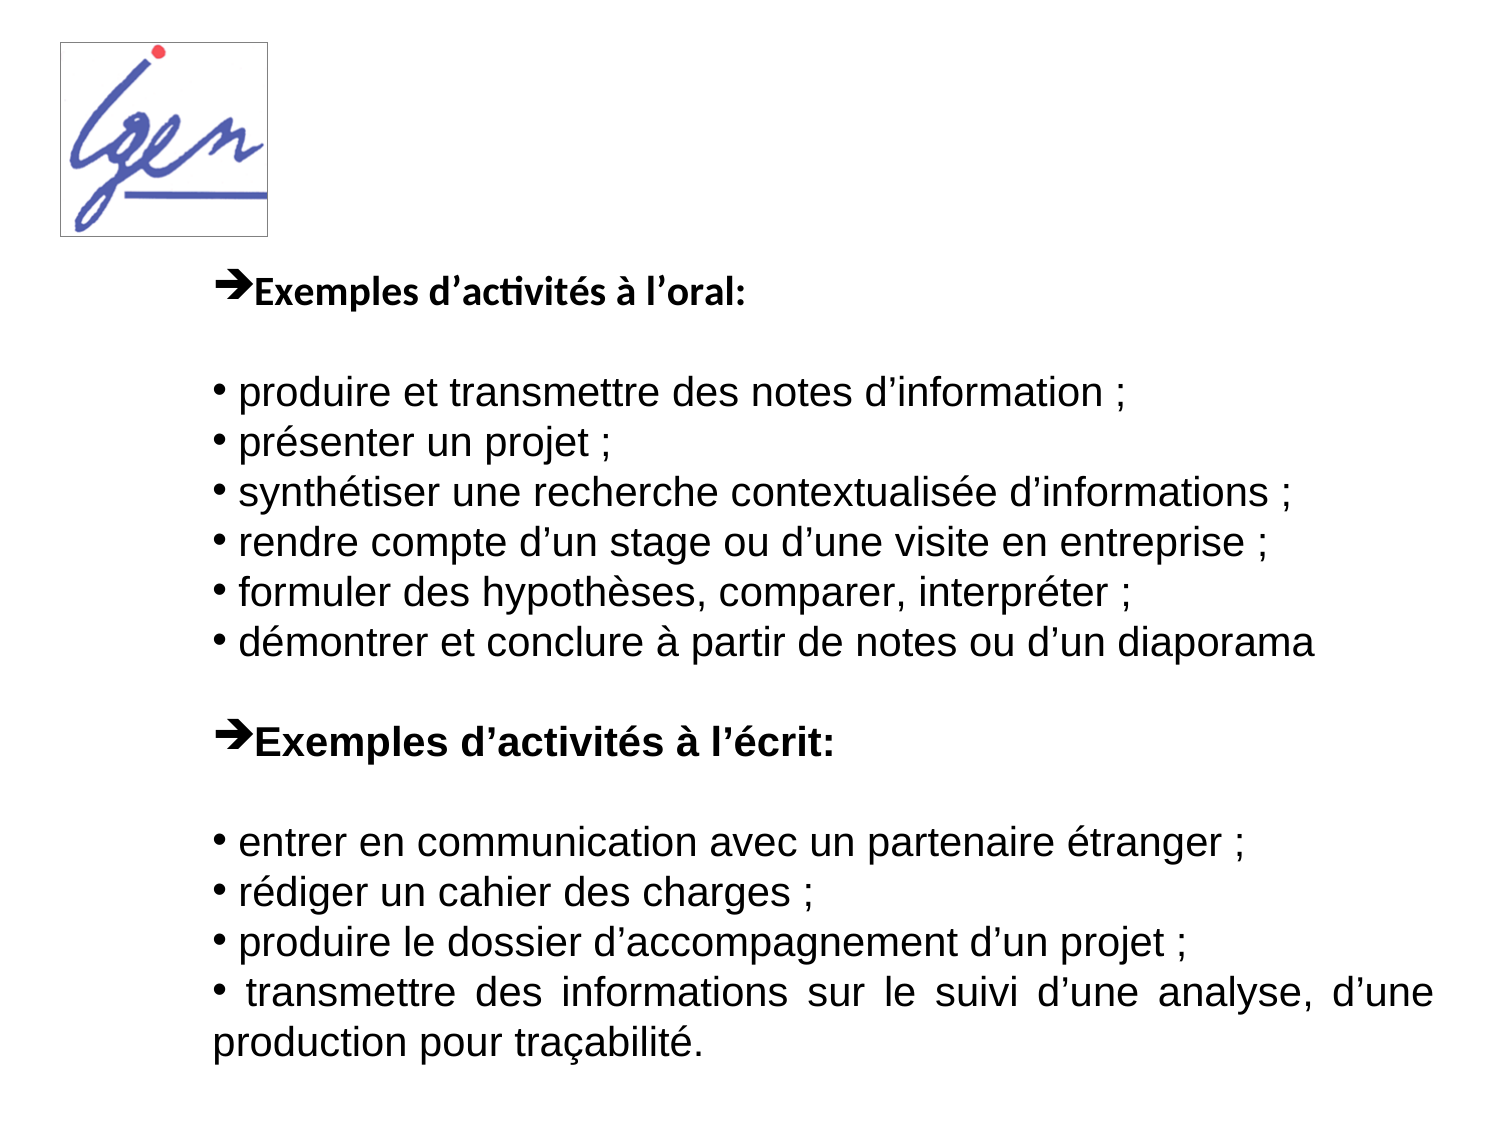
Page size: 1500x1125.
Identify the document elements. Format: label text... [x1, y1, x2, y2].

text_box Exemples d’activités à l’oral: produire et transmettre des notes d’information ; présenter un projet ; synthétiser une recherche contextualisée d’informations ; rendre compte d’un stage ou d’une visite en entreprise ; formuler des hypothèses, comparer, interpréter ; démontrer et conclure à partir de notes ou d’un diaporama Exemples d’activités à l’écrit: entrer en communication avec un partenaire étranger ; rédiger un cahier des charges ; produire le dossier d’accompagnement d’un projet ; transmettre des informations sur le suivi d’une analyse, d’une production pour traçabilité. [197, 256, 1451, 1123]
picture [60, 42, 268, 237]
